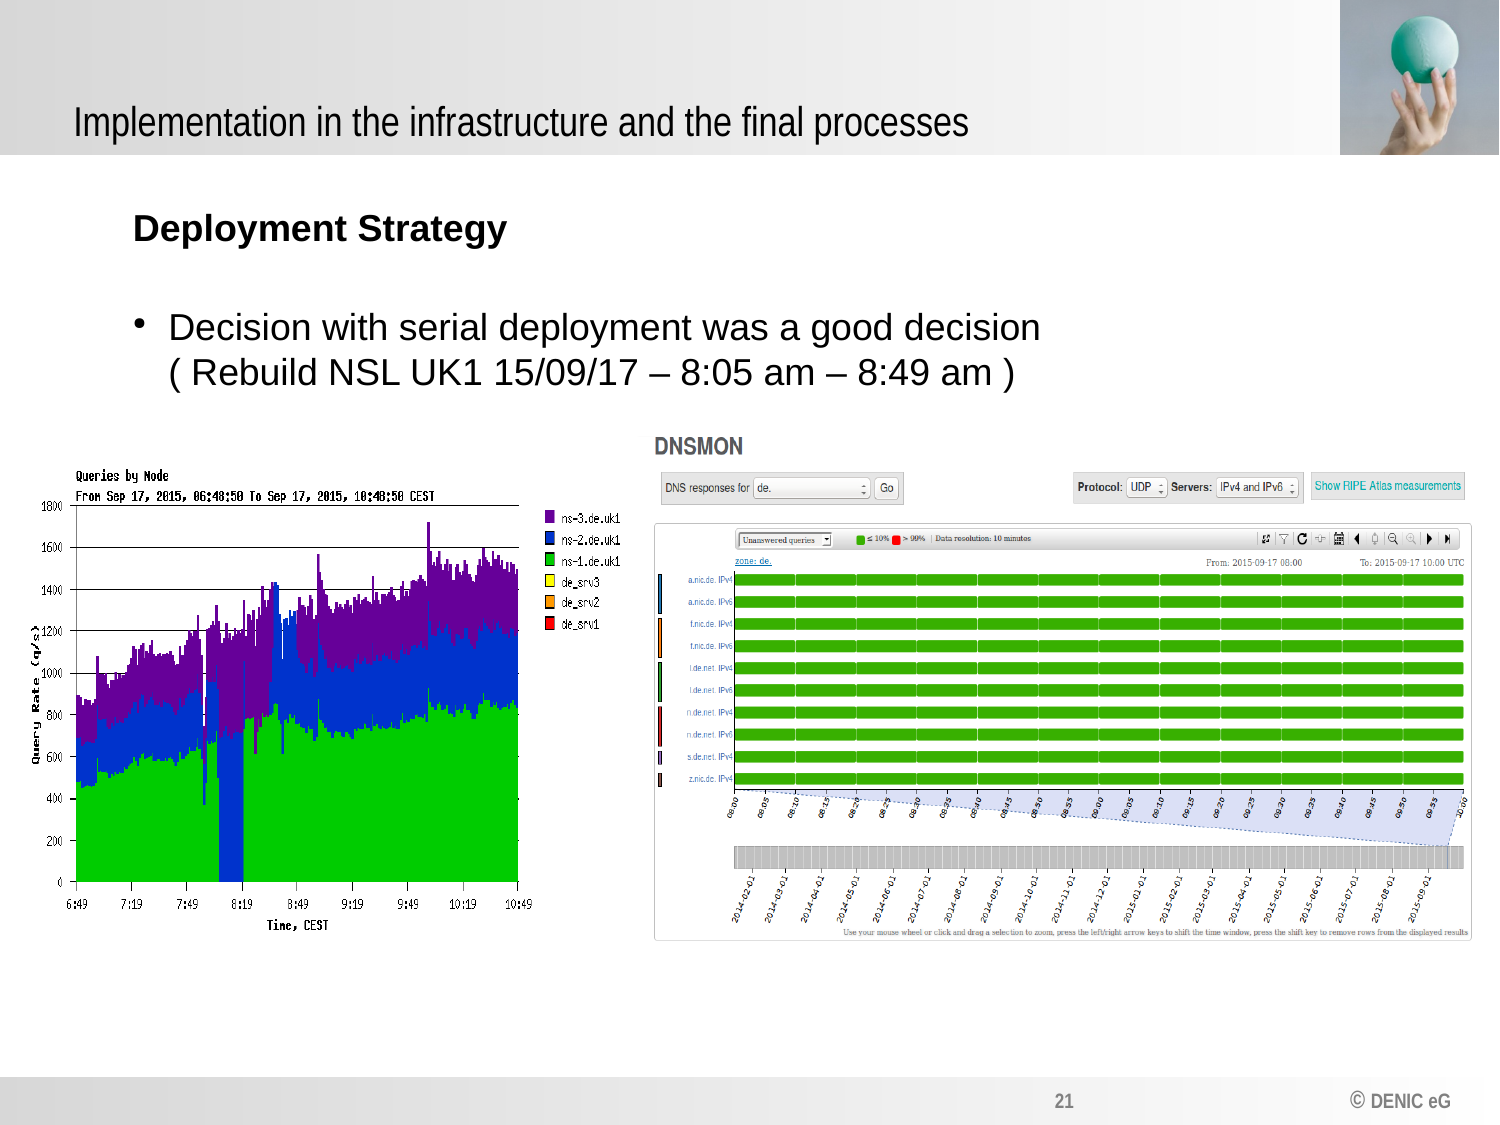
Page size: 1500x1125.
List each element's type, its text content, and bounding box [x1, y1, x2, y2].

text_box Implementation in the infrastructure and the final processes [73, 75, 1350, 146]
picture [8, 436, 1489, 957]
text_box <Nummer> © DENIC eG [79, 1083, 1452, 1122]
text_box Deployment Strategy [82, 196, 1335, 296]
text_box Decision with serial deployment was a good decision ( Rebuild NSL UK1 15/09/17 – 8:05 am – 8:49 am ) [118, 295, 1441, 390]
picture [1340, 0, 1499, 155]
